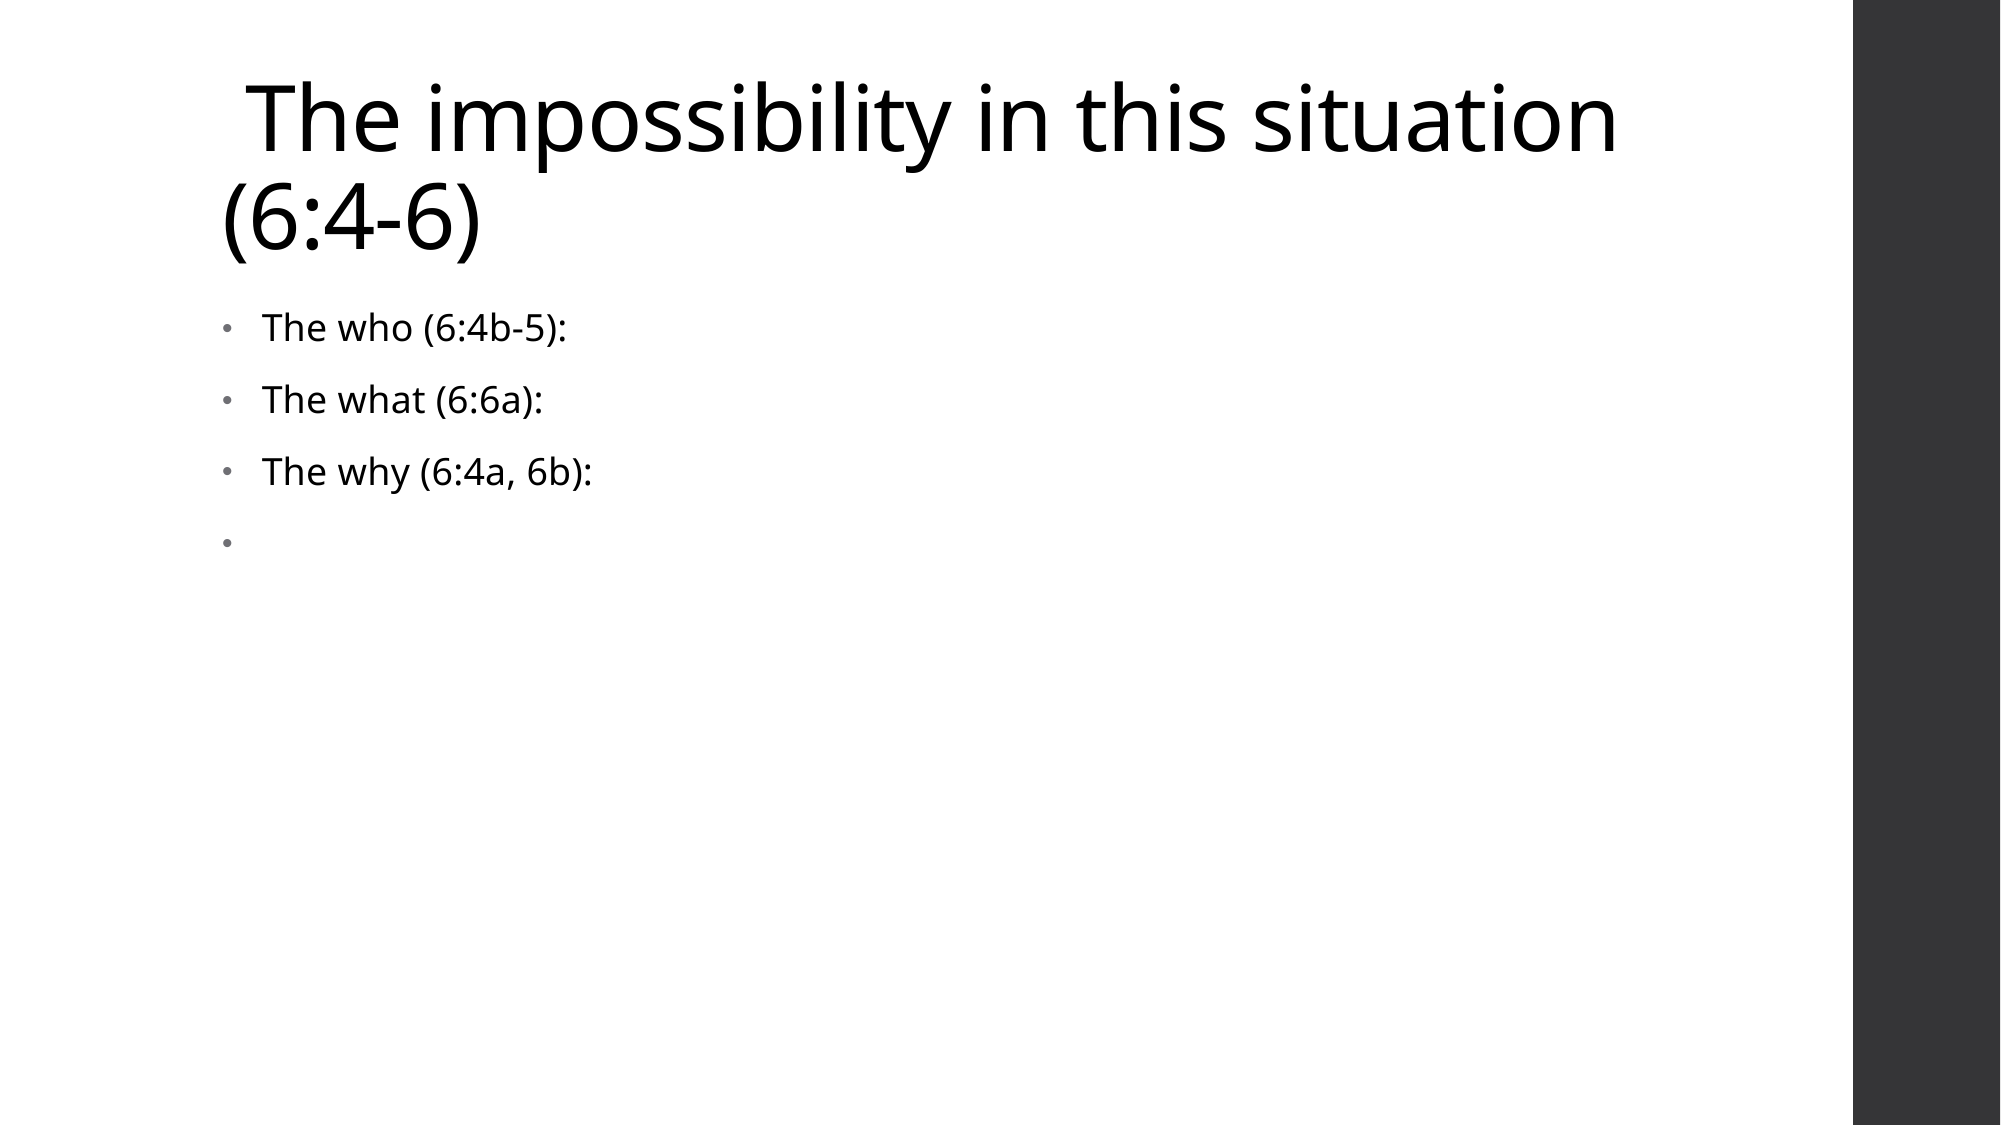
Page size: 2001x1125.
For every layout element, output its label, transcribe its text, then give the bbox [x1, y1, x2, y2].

title The impossibility in this situation (6:4-6) [206, 60, 1797, 278]
list The who (6:4b-5): The what (6:6a): The why (6:4a, 6b): [206, 299, 1617, 1014]
